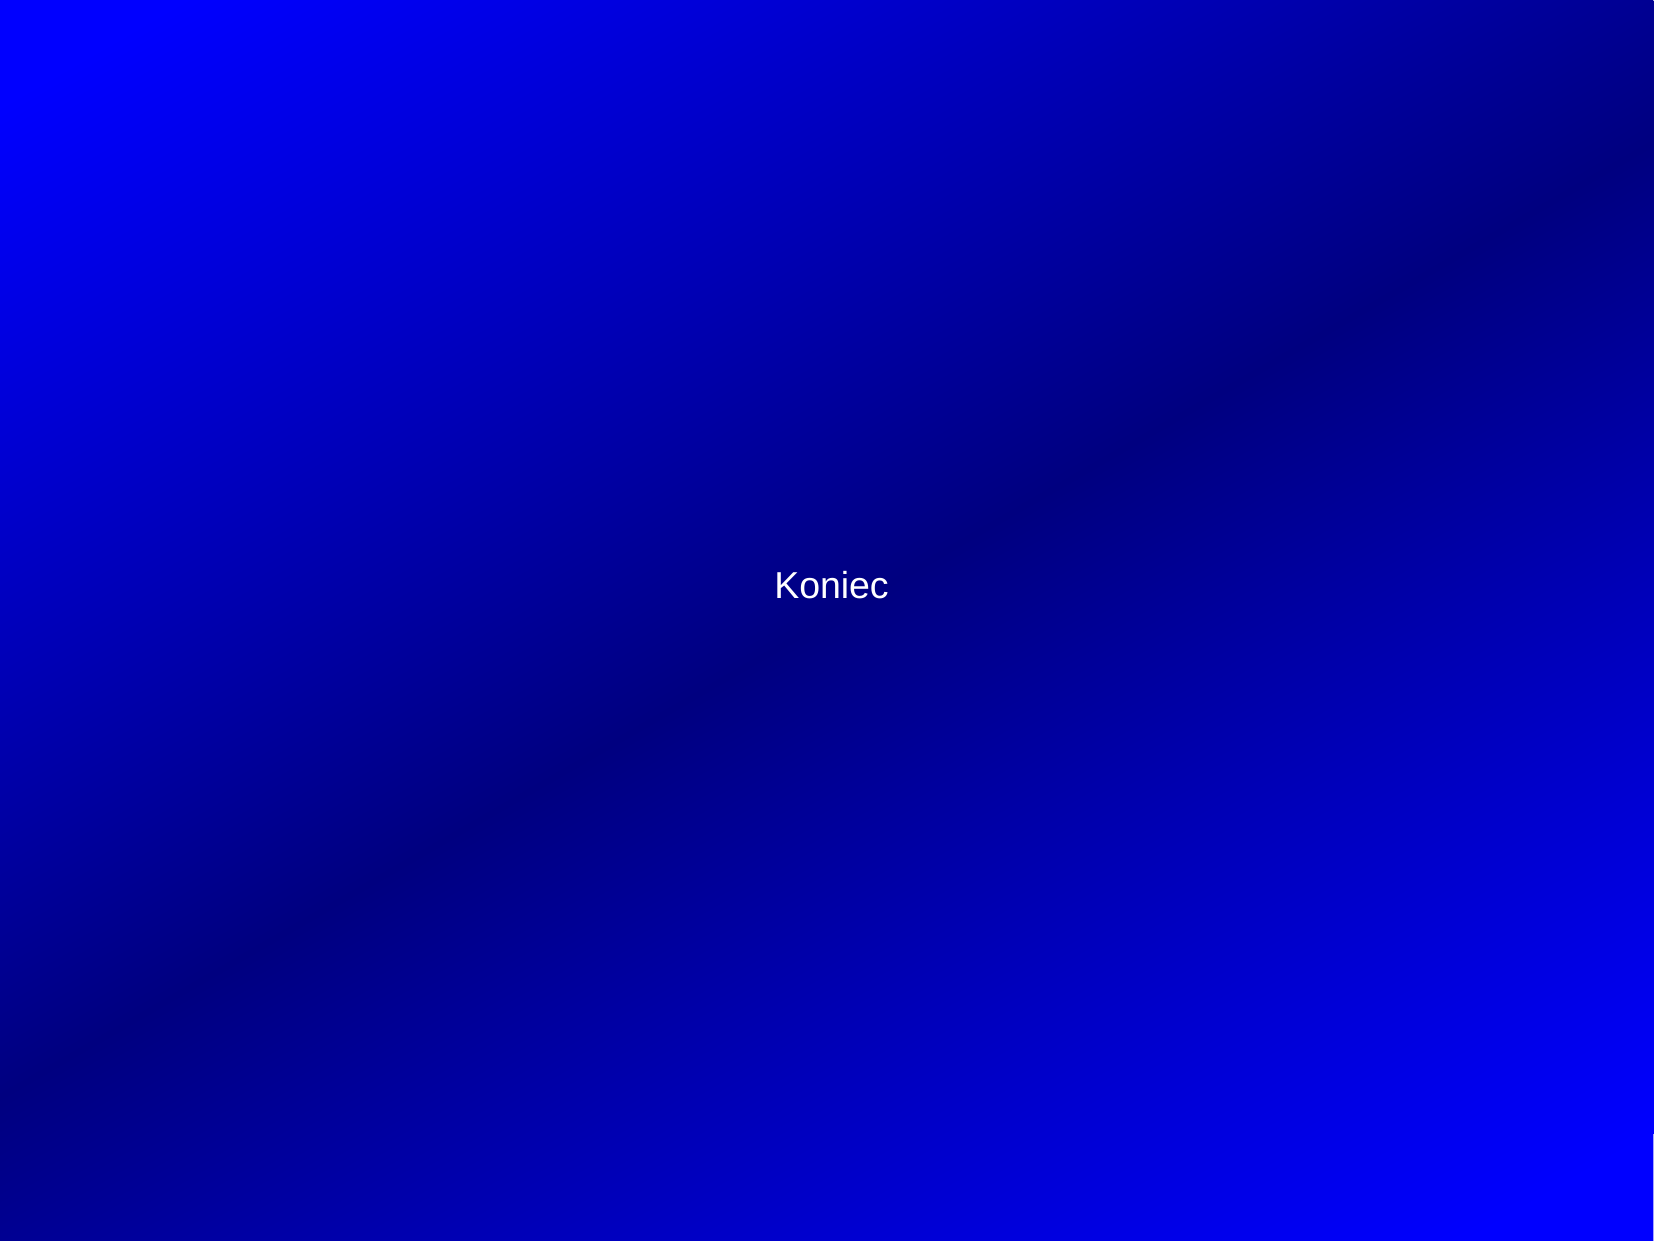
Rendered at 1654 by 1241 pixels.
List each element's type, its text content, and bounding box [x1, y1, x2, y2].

text_box Koniec [759, 557, 904, 615]
